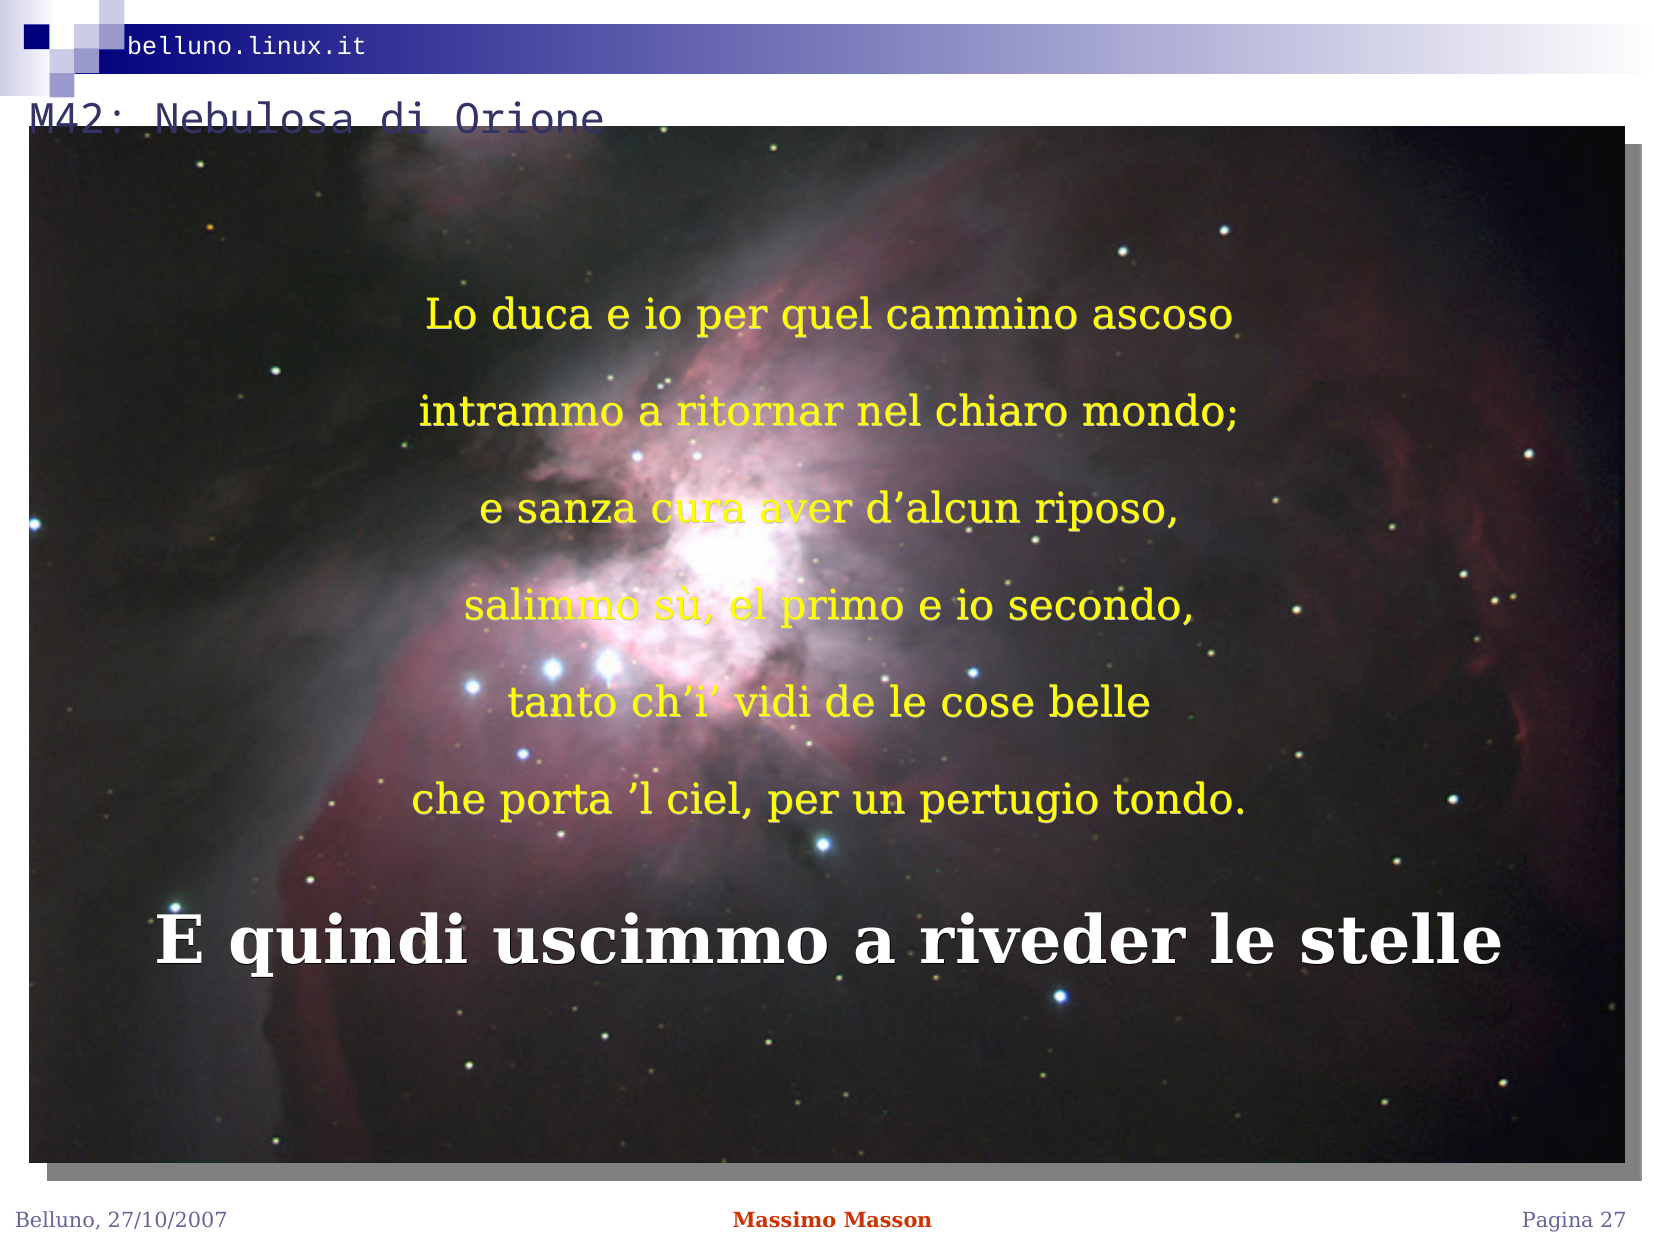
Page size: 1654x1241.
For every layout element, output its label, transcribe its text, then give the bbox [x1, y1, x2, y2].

title Lo duca e io per quel cammino ascoso intrammo a ritornar nel chiaro mondo; e sanza cura aver d’alcun riposo, salimmo sù, el primo e io secondo, tanto ch’i’ vidi de le cose belle che porta ’l ciel, per un pertugio tondo. E quindi uscimmo a riveder le stelle [123, 290, 1536, 980]
text_box M42: Nebulosa di Orione [29, 88, 680, 138]
picture [29, 126, 1625, 1164]
